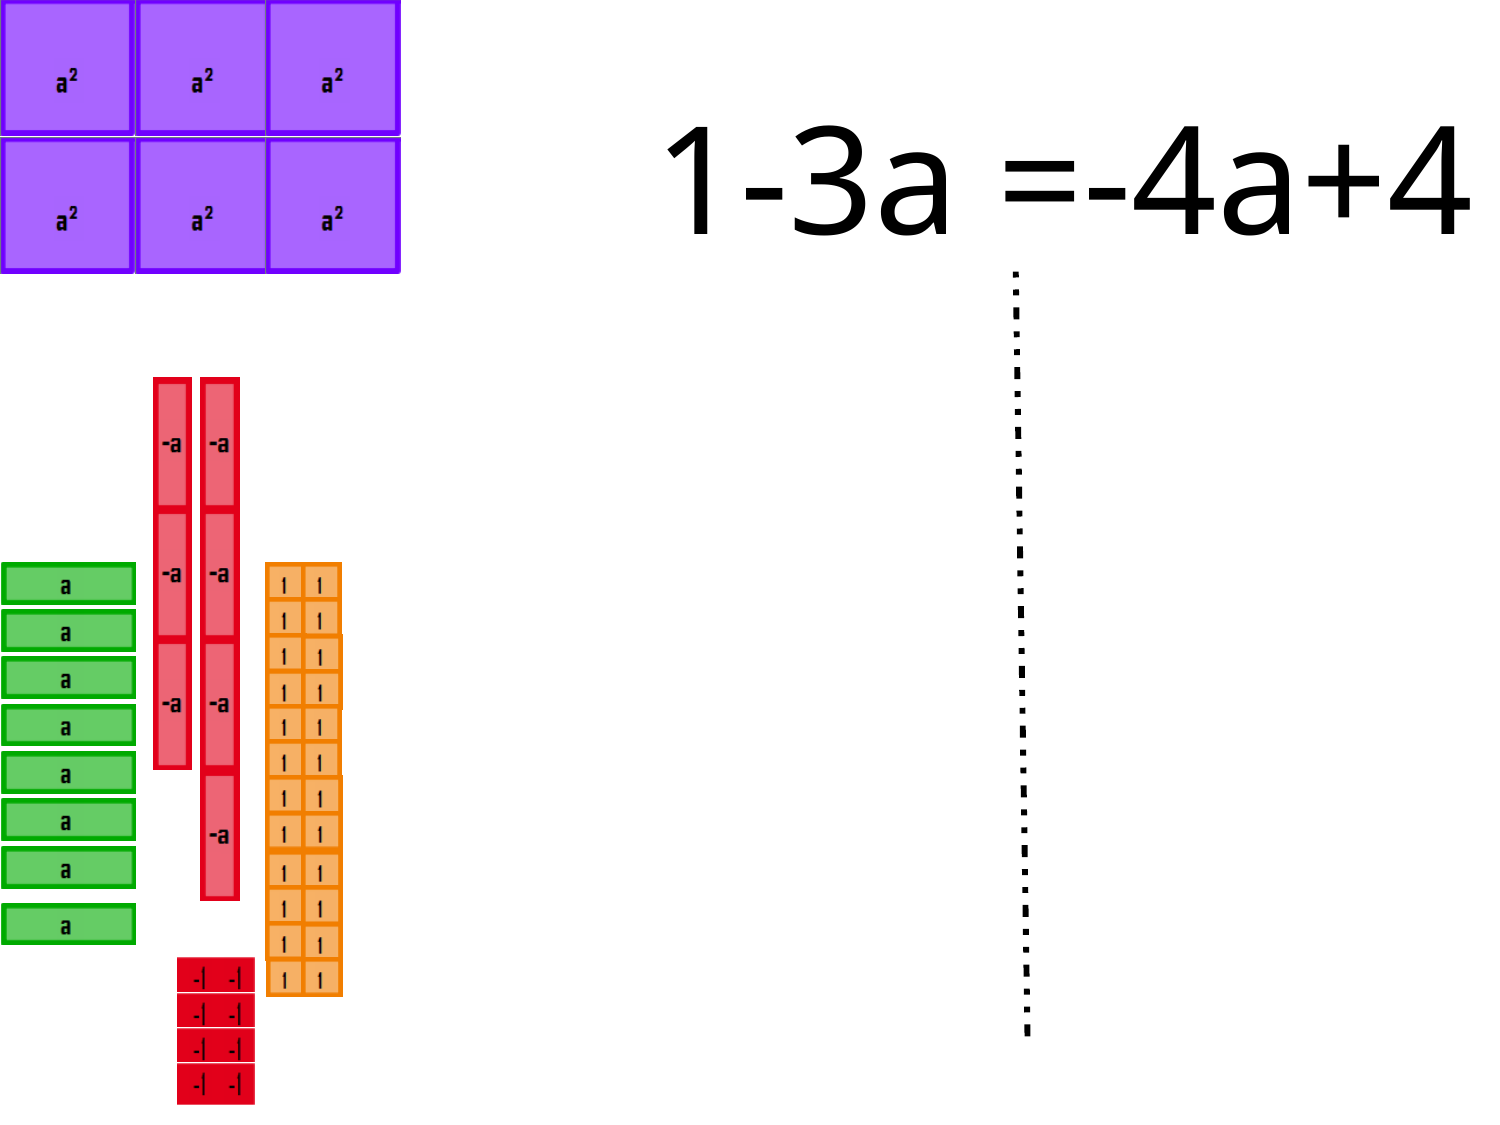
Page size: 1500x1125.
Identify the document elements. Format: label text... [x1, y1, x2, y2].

picture [0, 656, 136, 699]
picture [0, 798, 136, 841]
picture [200, 377, 240, 901]
picture [177, 956, 255, 1106]
text_box 1-3a =-4a+4 [639, 76, 1500, 272]
picture [265, 562, 343, 998]
picture [0, 137, 401, 274]
picture [0, 846, 136, 889]
picture [0, 704, 136, 747]
picture [0, 562, 136, 605]
picture [0, 0, 401, 136]
picture [0, 903, 136, 945]
picture [0, 751, 136, 794]
picture [153, 377, 192, 770]
picture [0, 609, 136, 652]
